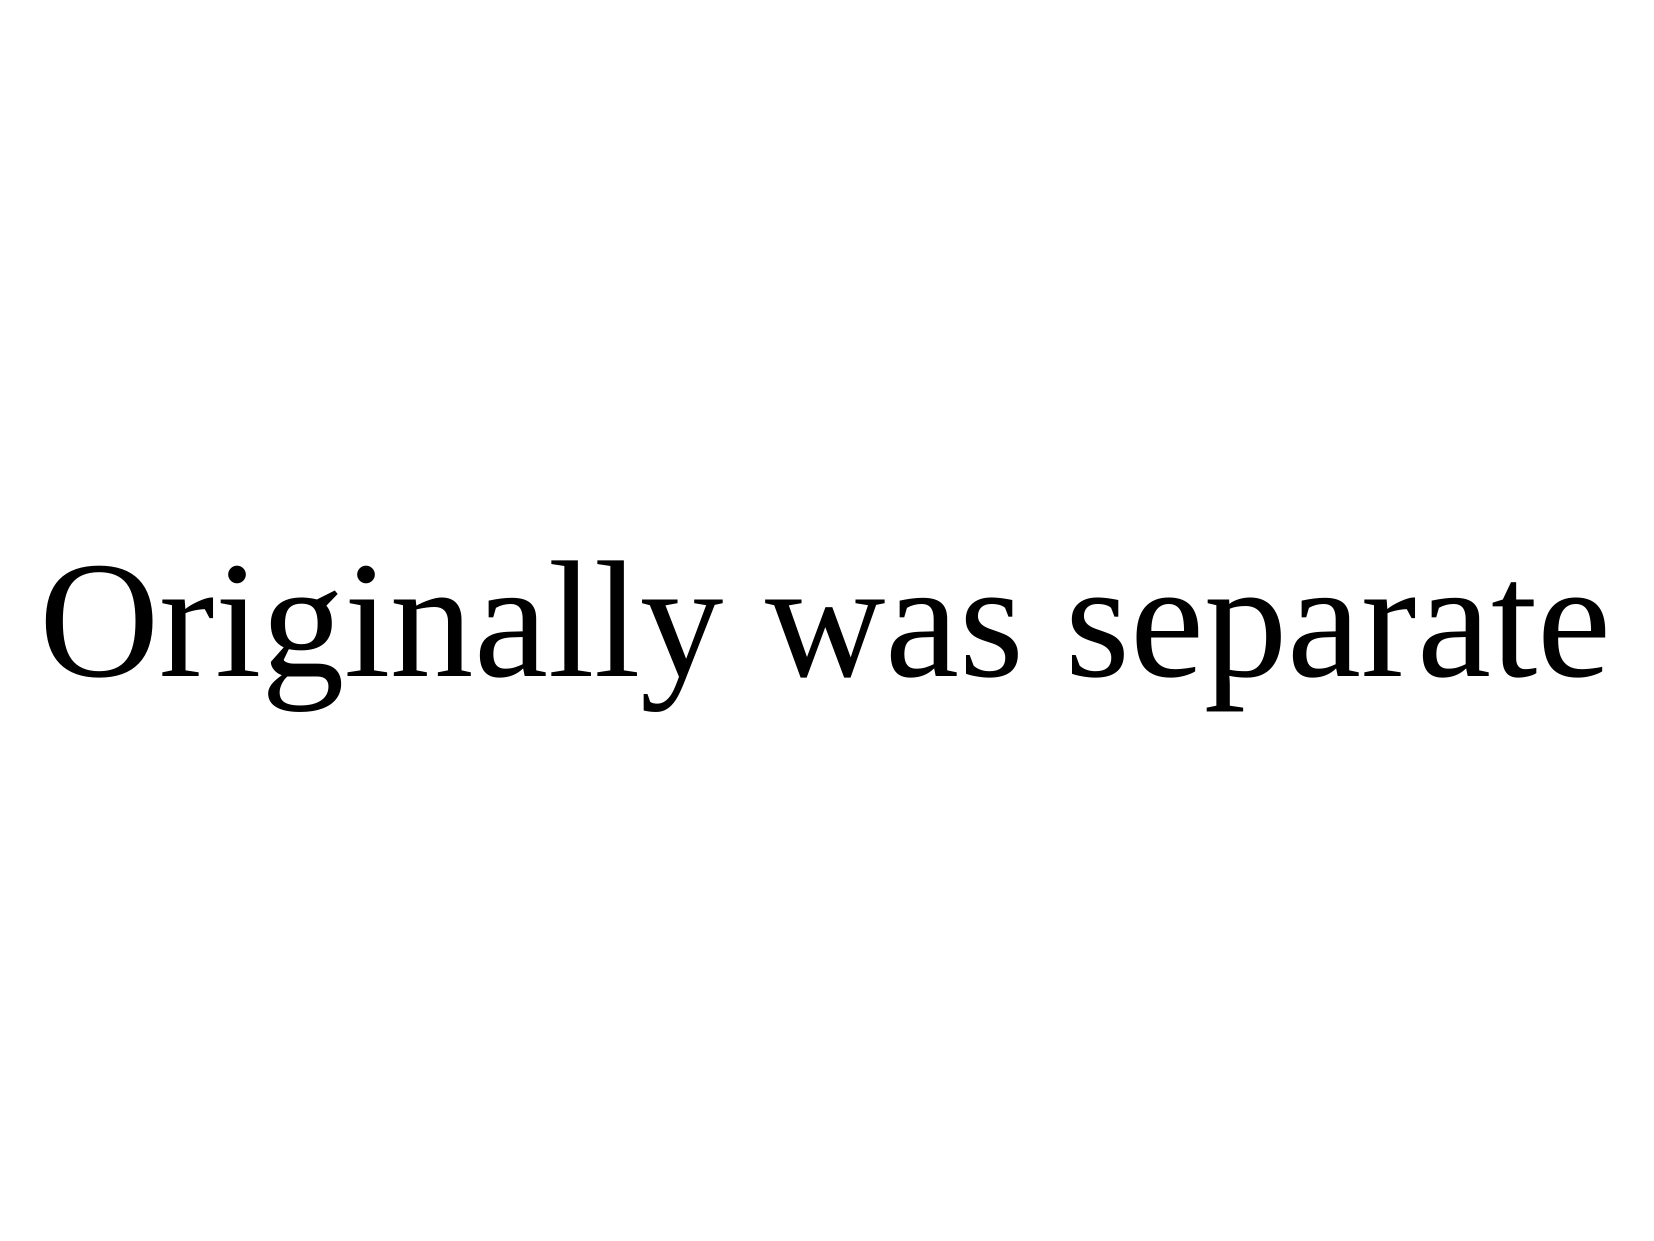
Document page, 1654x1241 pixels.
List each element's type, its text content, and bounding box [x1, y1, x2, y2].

title Originally was separate [0, 516, 1654, 724]
